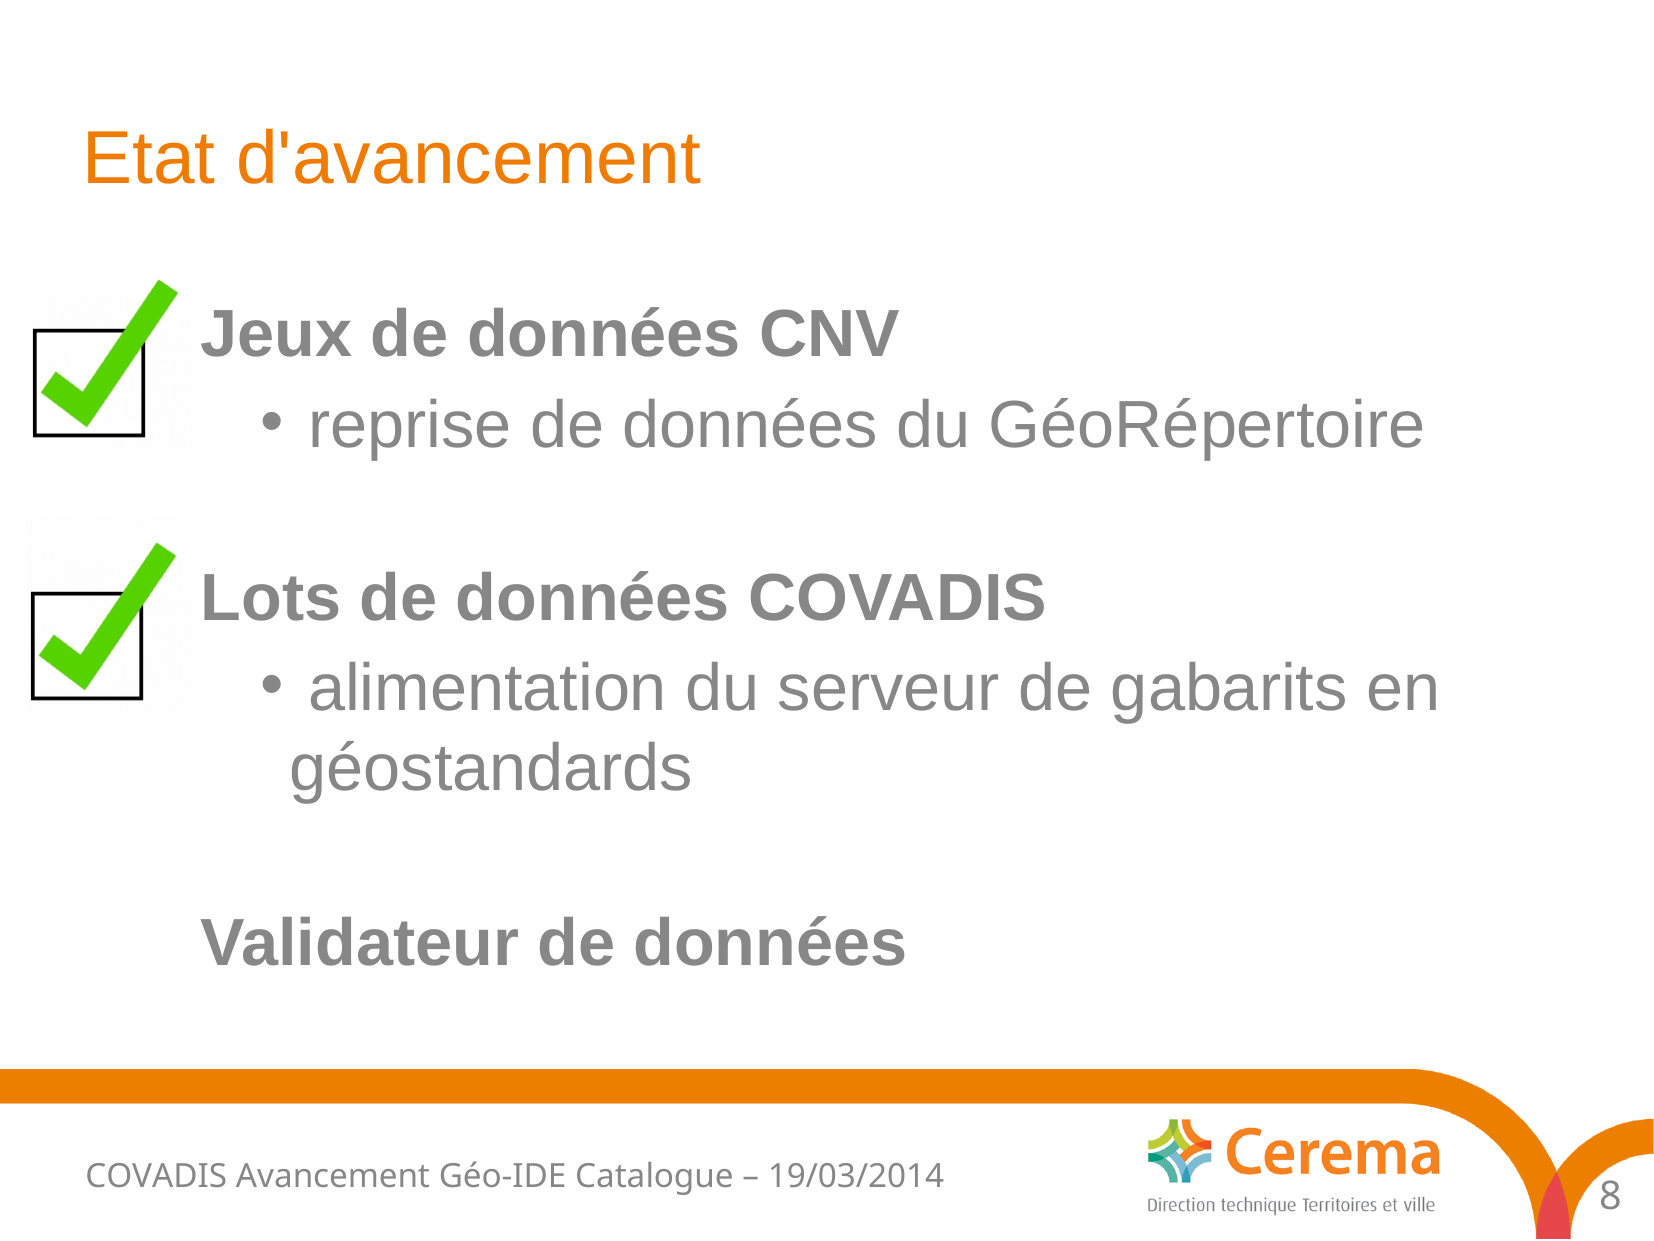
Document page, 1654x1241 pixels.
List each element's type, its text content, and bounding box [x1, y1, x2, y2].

picture [27, 256, 194, 449]
picture [0, 1069, 1654, 1239]
picture [25, 519, 192, 712]
title Etat d'avancement [82, 49, 1571, 257]
list Jeux de données CNV reprise de données du GéoRépertoire Lots de données COVADIS alimentation du serveur de gabarits en géostandards Validateur de données [200, 290, 1574, 1010]
